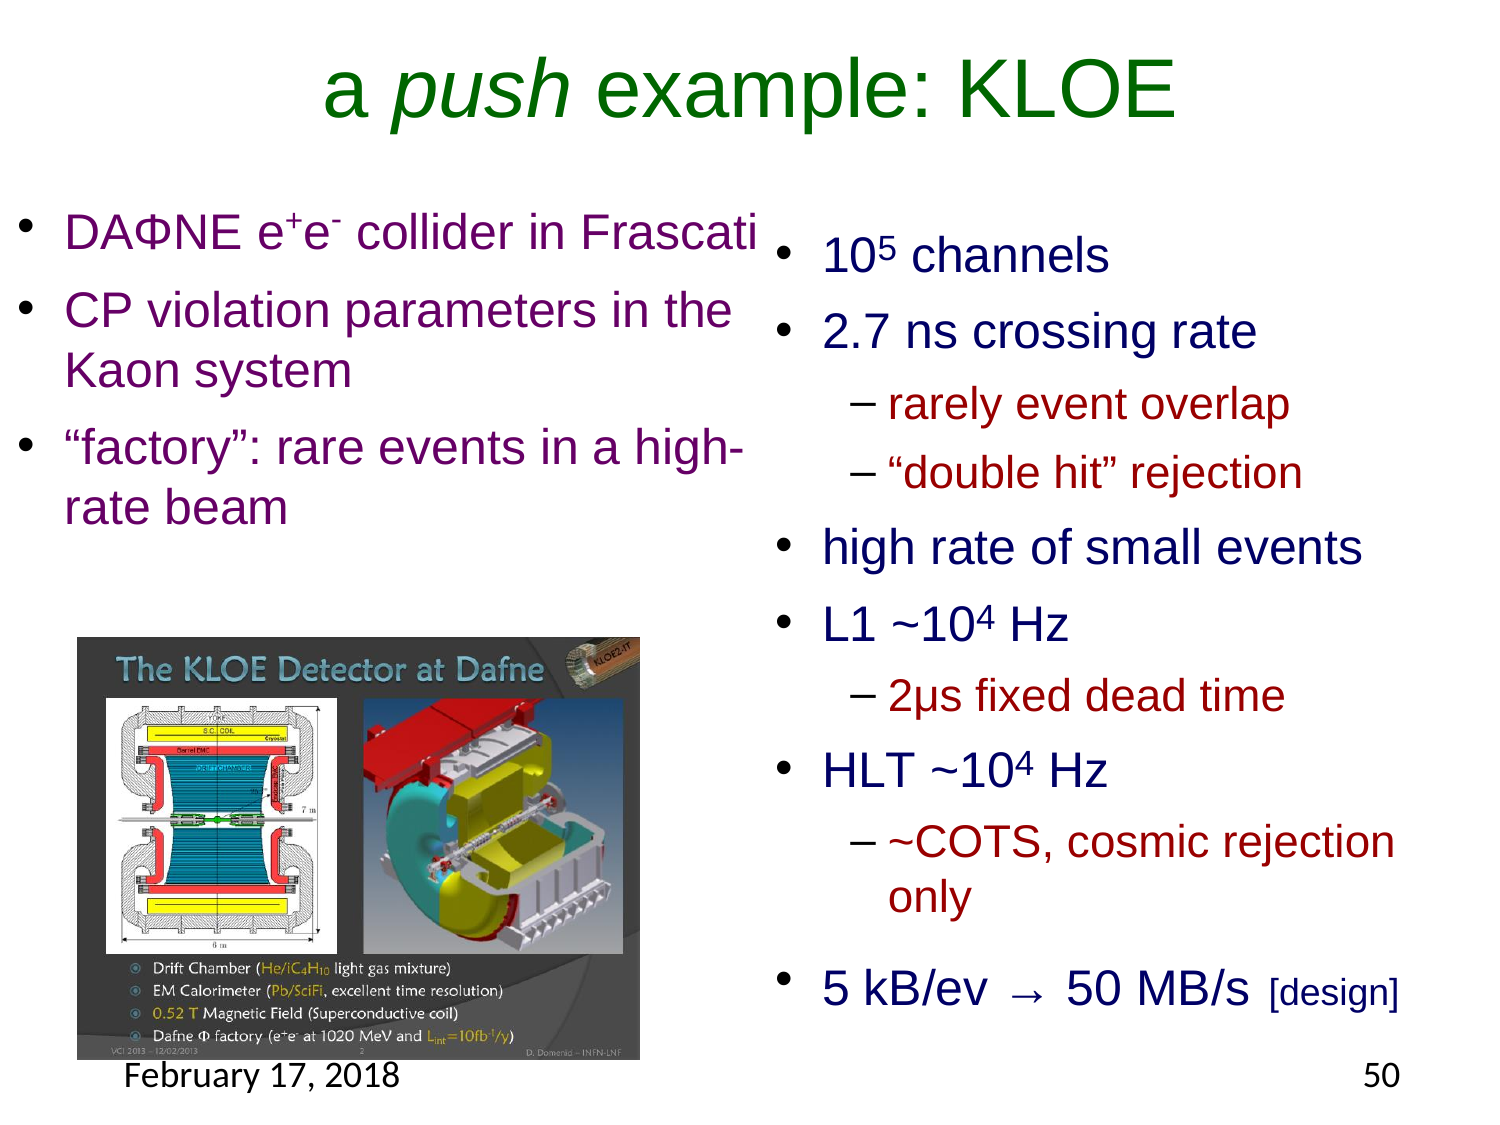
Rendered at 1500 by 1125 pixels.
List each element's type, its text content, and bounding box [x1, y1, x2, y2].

picture [77, 637, 640, 1060]
list 105 channels 2.7 ns crossing rate rarely event overlap “double hit” rejection high rate of small events L1 ~104 Hz 2μs fixed dead time HLT ~104 Hz ~COTS, cosmic rejection only 5 kB/ev → 50 MB/s [design] [760, 214, 1487, 1034]
list DAΦΝΕ e+e- collider in Frascati CP violation parameters in the Kaon system “factory”: rare events in a high-rate beam [3, 183, 793, 590]
title a push example: KLOE [6, 0, 1495, 169]
